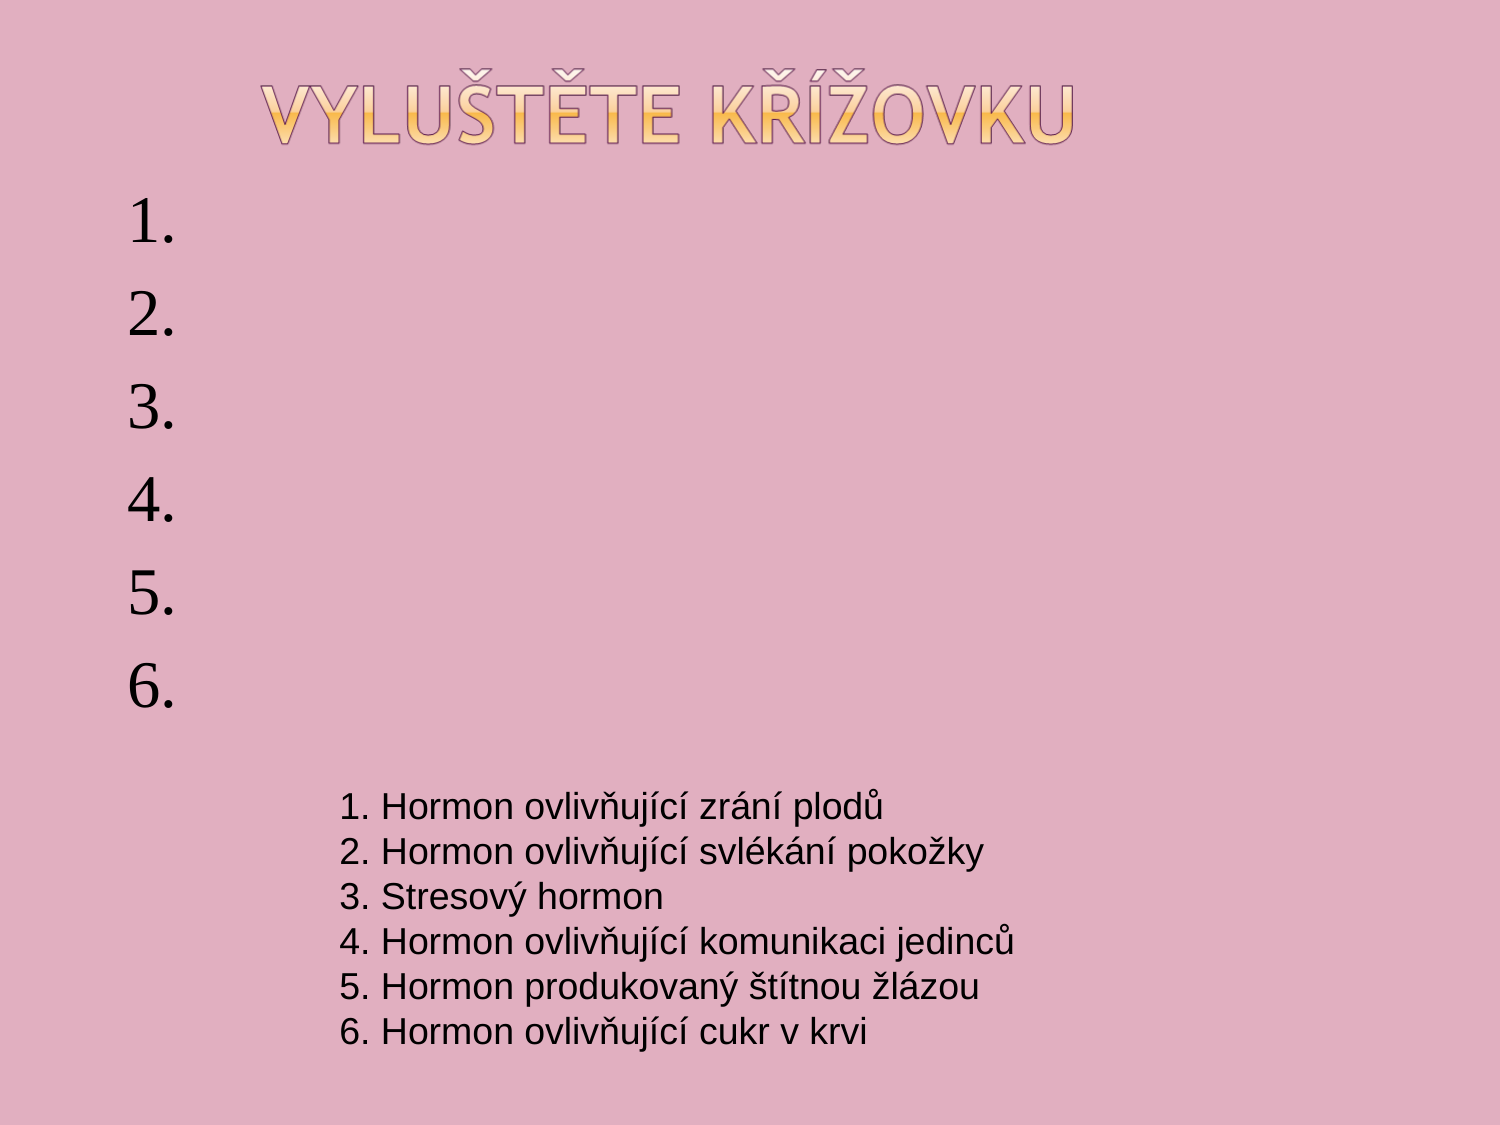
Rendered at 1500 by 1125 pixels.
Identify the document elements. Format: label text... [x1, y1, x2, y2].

table_cell [996, 628, 1077, 721]
table_header [353, 163, 434, 256]
table_cell [1077, 349, 1157, 442]
table_cell [514, 256, 594, 349]
table_cell [514, 349, 594, 442]
table_cell [434, 442, 514, 535]
table_cell [755, 628, 835, 721]
table_cell [996, 256, 1077, 349]
table_cell [434, 628, 514, 721]
table_cell [675, 349, 755, 442]
table_cell [1077, 256, 1157, 349]
table_cell [1077, 535, 1157, 628]
table_cell [835, 349, 916, 442]
table_cell [273, 535, 353, 628]
table_cell [353, 349, 434, 442]
table_cell [916, 535, 996, 628]
table_cell 5. [113, 535, 193, 628]
table_header [1157, 163, 1238, 256]
text_box [75, 42, 1264, 210]
table_cell [996, 442, 1077, 535]
table_header [835, 163, 916, 256]
table_cell [996, 349, 1077, 442]
table_cell 6. [113, 628, 193, 721]
table_cell [835, 535, 916, 628]
table_cell [193, 349, 273, 442]
table_cell [193, 535, 273, 628]
table_cell [916, 256, 996, 349]
table_cell [675, 535, 755, 628]
table_cell [353, 628, 434, 721]
table_cell [755, 442, 835, 535]
table_cell [916, 628, 996, 721]
table_cell [273, 349, 353, 442]
table_cell [1157, 628, 1238, 721]
table_cell [594, 628, 675, 721]
table_cell [193, 256, 273, 349]
table_cell 2. [113, 256, 193, 349]
table_cell [594, 349, 675, 442]
table_cell [273, 628, 353, 721]
table_cell [1157, 256, 1238, 349]
table_cell [434, 256, 514, 349]
table_cell [996, 535, 1077, 628]
text_box 1. Hormon ovlivňující zrání plodů 2. Hormon ovlivňující svlékání pokožky 3. Stresový hormon 4. Hormon ovlivňující komunikaci jedinců 5. Hormon produkovaný štítnou žlázou 6. Hormon ovlivňující cukr v krvi [324, 774, 1039, 1106]
table_header [273, 163, 353, 256]
table_cell [755, 349, 835, 442]
table_cell [835, 628, 916, 721]
table_cell 4. [113, 442, 193, 535]
table_header [755, 163, 835, 256]
table_cell [193, 628, 273, 721]
table_header [434, 163, 514, 256]
table_header [675, 163, 755, 256]
table_header [594, 163, 675, 256]
table_cell [353, 442, 434, 535]
table_cell [1077, 628, 1157, 721]
table_cell [193, 442, 273, 535]
table_cell 3. [113, 349, 193, 442]
table_header [193, 163, 273, 256]
table_header 1. [113, 163, 193, 256]
table_header [1077, 163, 1157, 256]
table_cell [594, 256, 675, 349]
table_cell [755, 256, 835, 349]
table_cell [755, 535, 835, 628]
table_cell [514, 442, 594, 535]
table_cell [1157, 535, 1238, 628]
table_cell [594, 442, 675, 535]
table_cell [514, 628, 594, 721]
table_header [514, 163, 594, 256]
table_header [996, 163, 1077, 256]
table_cell [273, 256, 353, 349]
table_cell [835, 442, 916, 535]
table_cell [675, 628, 755, 721]
table_cell [1157, 442, 1238, 535]
table_cell [835, 256, 916, 349]
table_cell [273, 442, 353, 535]
table_cell [353, 256, 434, 349]
table_cell [1077, 442, 1157, 535]
table_cell [916, 442, 996, 535]
table_cell [594, 535, 675, 628]
table_cell [514, 535, 594, 628]
table_cell [1157, 349, 1238, 442]
table_cell [434, 535, 514, 628]
table_cell [675, 256, 755, 349]
table_header [916, 163, 996, 256]
table_cell [353, 535, 434, 628]
table_cell [675, 442, 755, 535]
table_cell [916, 349, 996, 442]
table_cell [434, 349, 514, 442]
